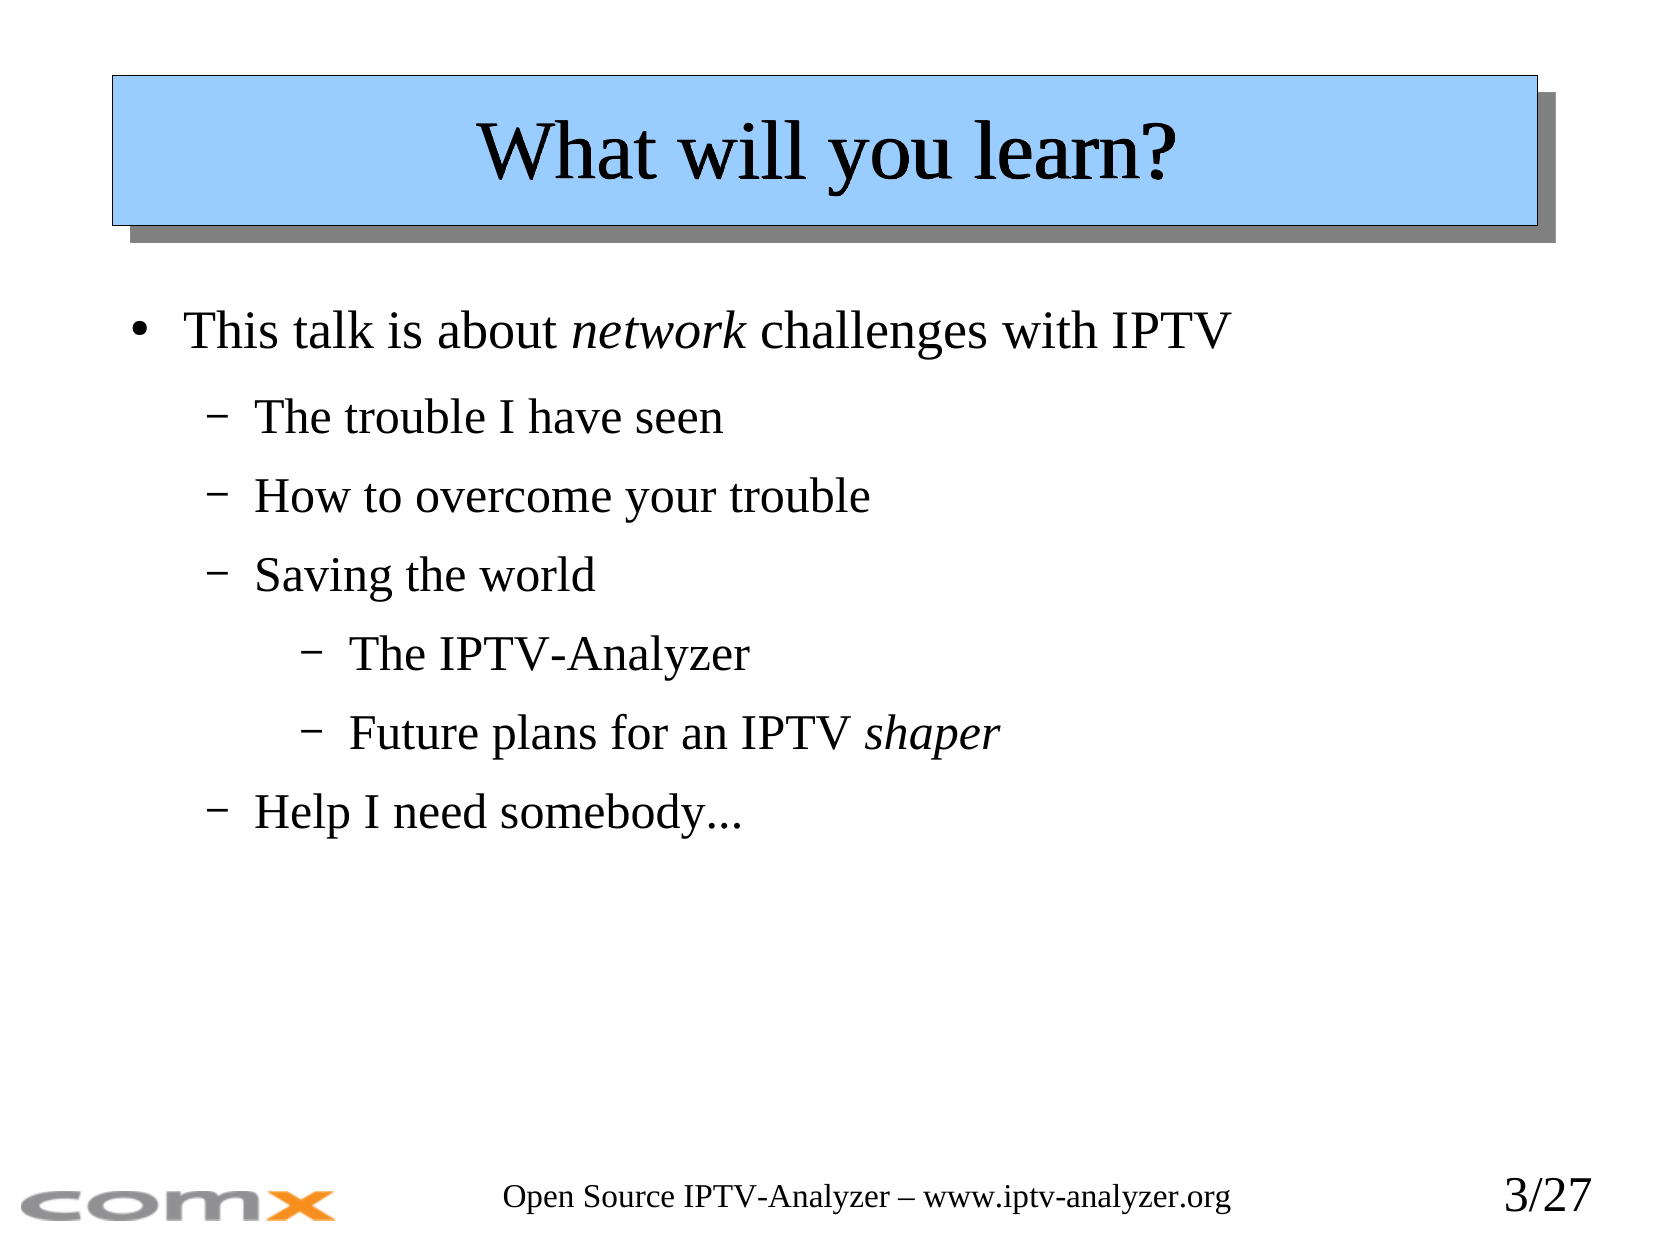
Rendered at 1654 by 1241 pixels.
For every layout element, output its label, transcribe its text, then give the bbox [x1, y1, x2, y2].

picture [21, 1191, 335, 1221]
list This talk is about network challenges with IPTV The trouble I have seen How to overcome your trouble Saving the world The IPTV-Analyzer Future plans for an IPTV shaper Help I need somebody... [112, 300, 1538, 1088]
title What will you learn? [116, 75, 1538, 226]
